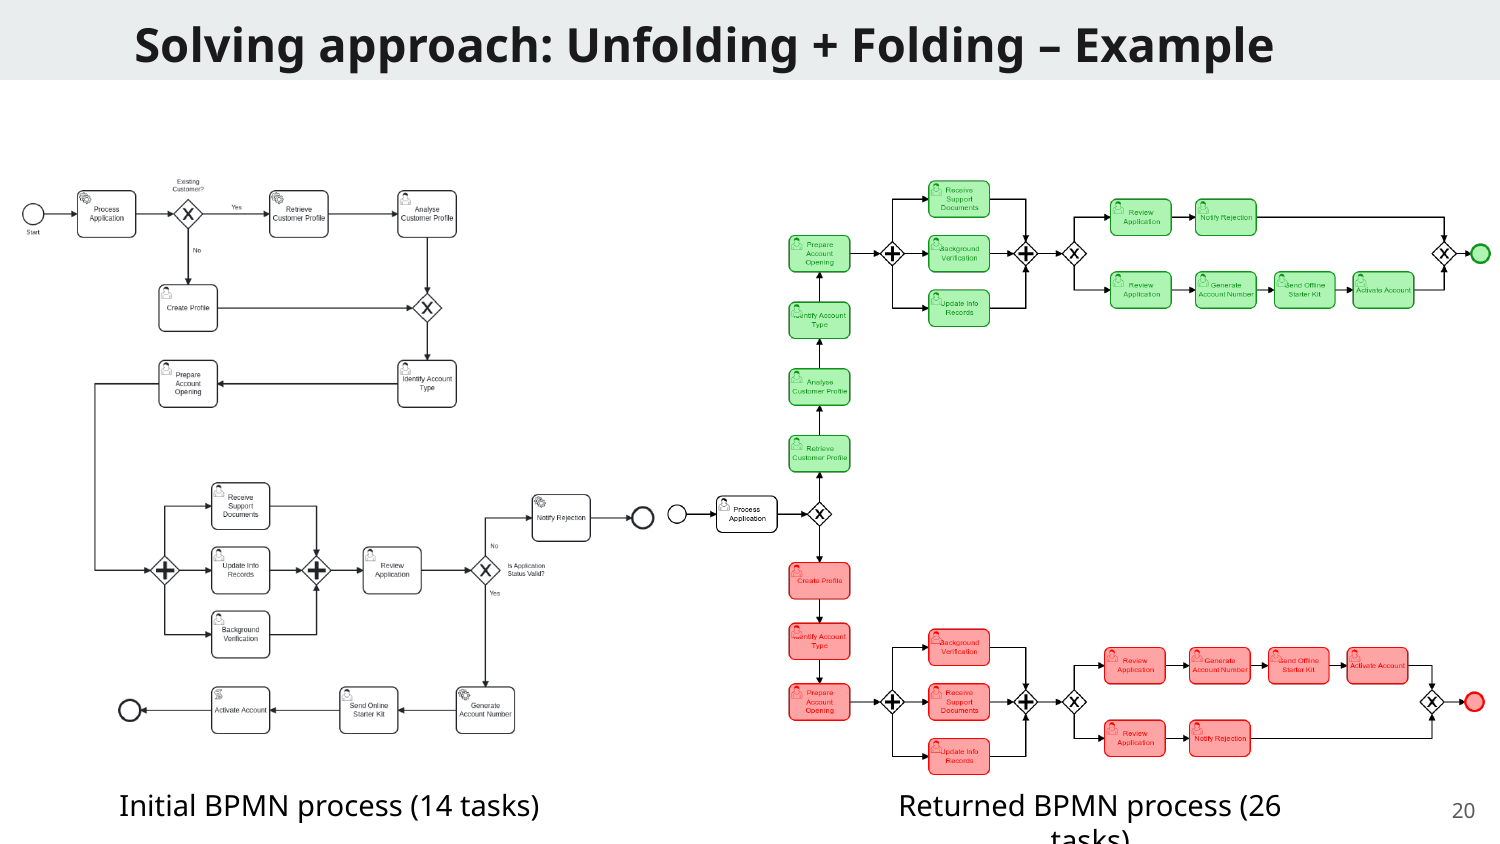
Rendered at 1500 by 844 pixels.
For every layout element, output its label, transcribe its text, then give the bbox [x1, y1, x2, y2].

slide_number <numéro> [1400, 779, 1491, 844]
picture [17, 177, 657, 738]
text_box Initial BPMN process (14 tasks) [85, 772, 574, 838]
text_box Returned BPMN process (26 tasks) [845, 772, 1335, 844]
picture [664, 177, 1493, 779]
title Solving approach: Unfolding + Folding – Example [119, 0, 1381, 88]
